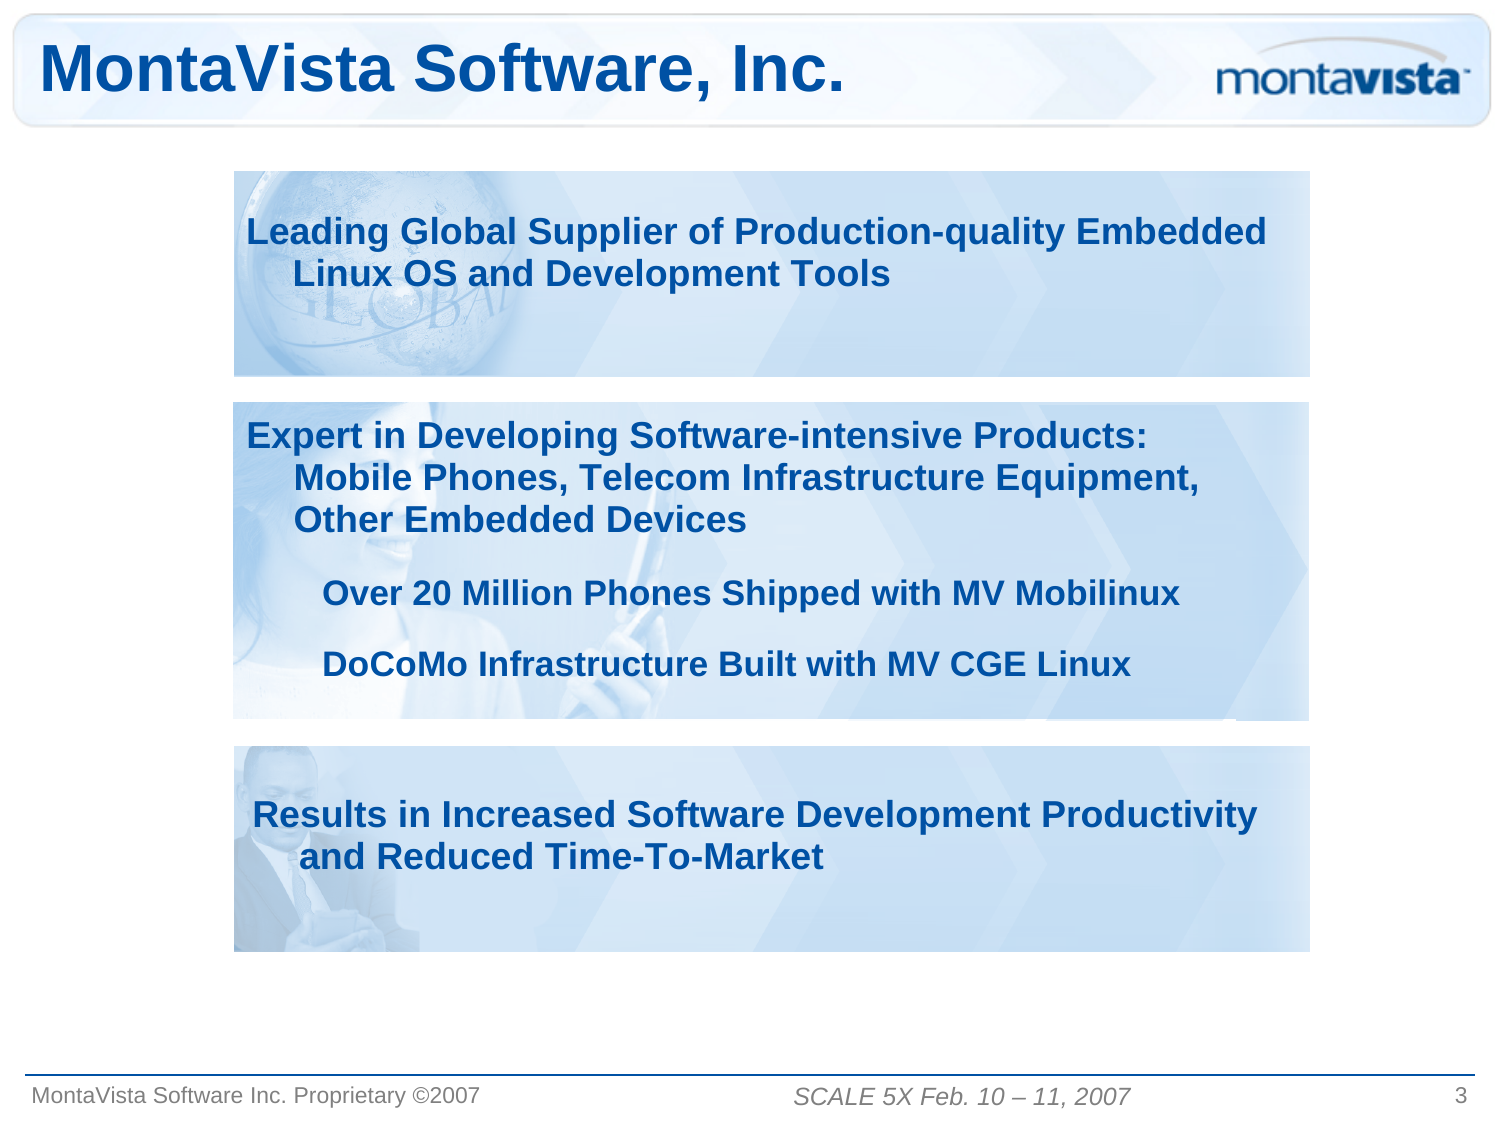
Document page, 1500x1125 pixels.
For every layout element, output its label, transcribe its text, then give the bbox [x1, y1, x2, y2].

chart [234, 171, 1310, 377]
text_box Results in Increased Software Development Productivity and Reduced Time-To-Market [162, 786, 1286, 944]
list Expert in Developing Software-intensive Products: Mobile Phones, Telecom Infrastructure Equipment, Other Embedded Devices Over 20 Million Phones Shipped with MV Mobilinux DoCoMo Infrastructure Built with MV CGE Linux [165, 407, 1313, 793]
chart [234, 793, 1310, 952]
title MontaVista Software, Inc. [24, 12, 1200, 126]
text_box Leading Global Supplier of Production-quality Embedded Linux OS and Development Tools [156, 203, 1298, 324]
chart [233, 402, 1309, 407]
